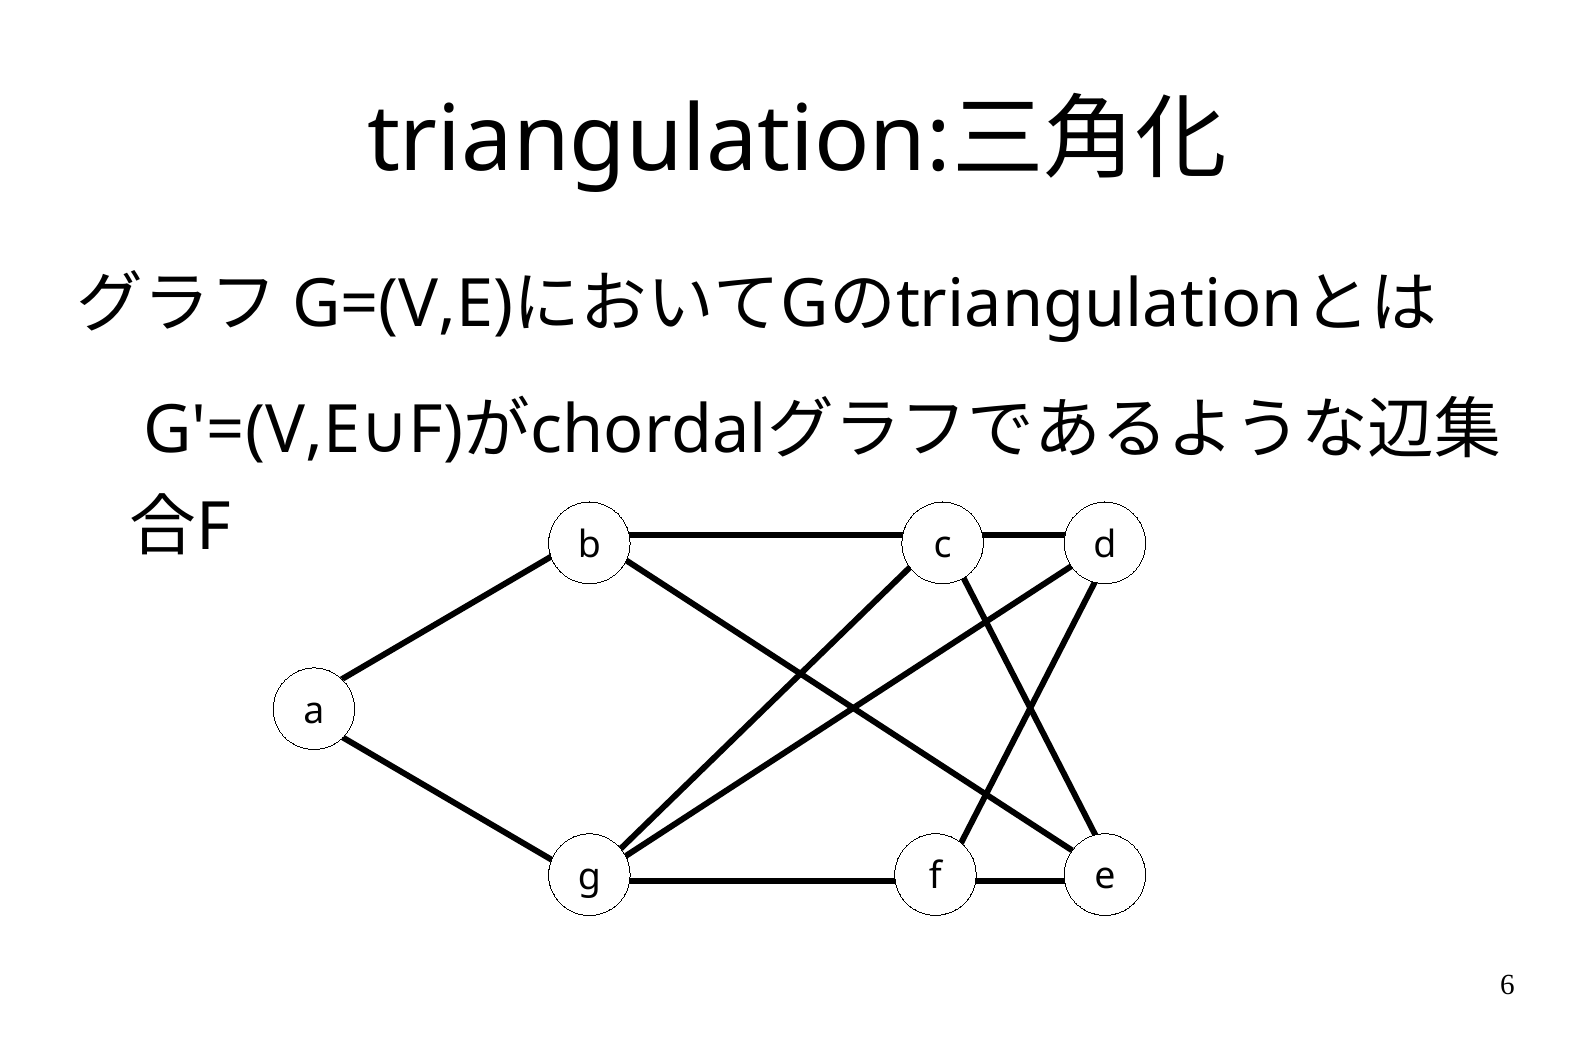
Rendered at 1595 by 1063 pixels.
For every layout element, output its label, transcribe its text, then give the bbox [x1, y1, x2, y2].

title triangulation:三角化 [79, 42, 1515, 220]
text_box c [901, 501, 984, 584]
text_box f [894, 833, 977, 916]
text_box g [548, 833, 631, 916]
text_box a [273, 667, 355, 750]
text_box e [1064, 833, 1146, 916]
text_box b [548, 501, 631, 584]
list グラフ G=(V,E)においてGのtriangulationとは G'=(V,E∪F)がchordalグラフであるような辺集合F [59, 248, 1536, 936]
text_box d [1064, 501, 1146, 584]
